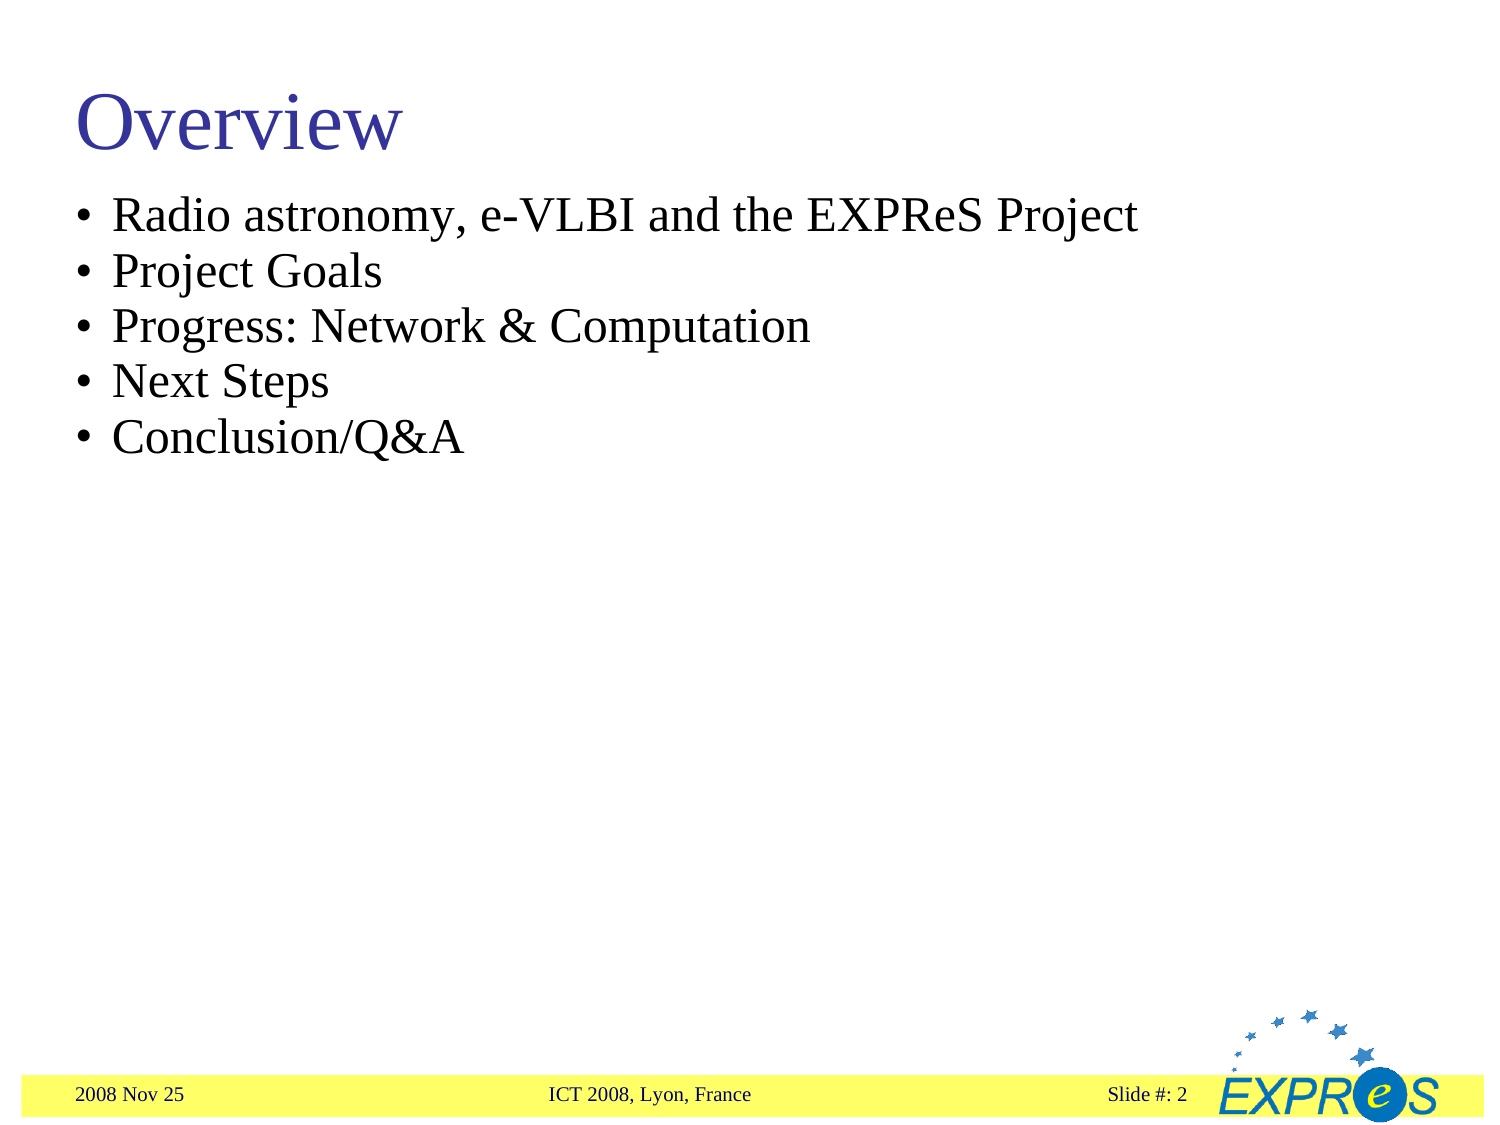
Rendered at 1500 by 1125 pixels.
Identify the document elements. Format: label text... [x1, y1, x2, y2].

title Overview [75, 71, 1426, 172]
picture [21, 1006, 1500, 1125]
list Radio astronomy, e-VLBI and the EXPReS Project Project Goals Progress: Network & Computation Next Steps Conclusion/Q&A [75, 187, 1426, 1038]
